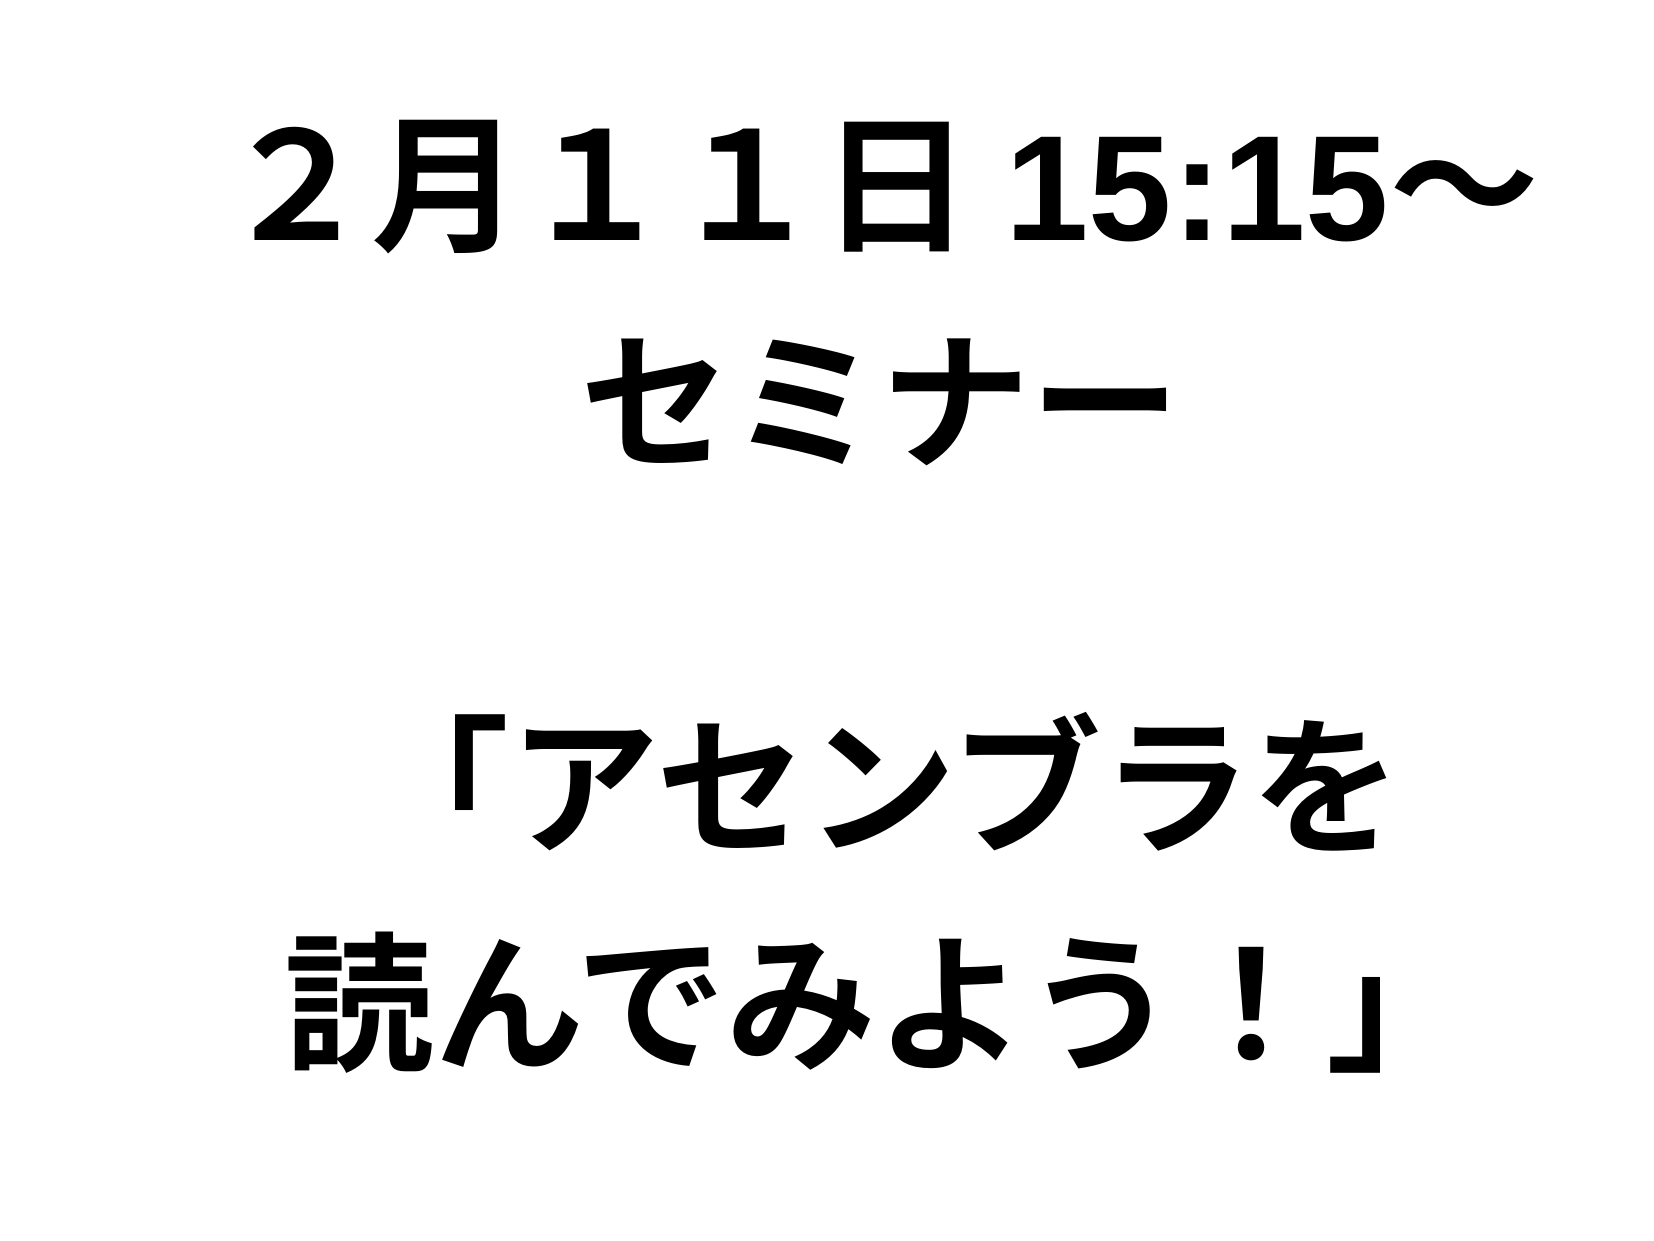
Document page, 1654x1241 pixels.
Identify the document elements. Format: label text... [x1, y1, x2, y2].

text_box ２月１１日 15:15～ セミナー 「アセンブラを 読んでみよう！」 [206, 59, 1436, 888]
